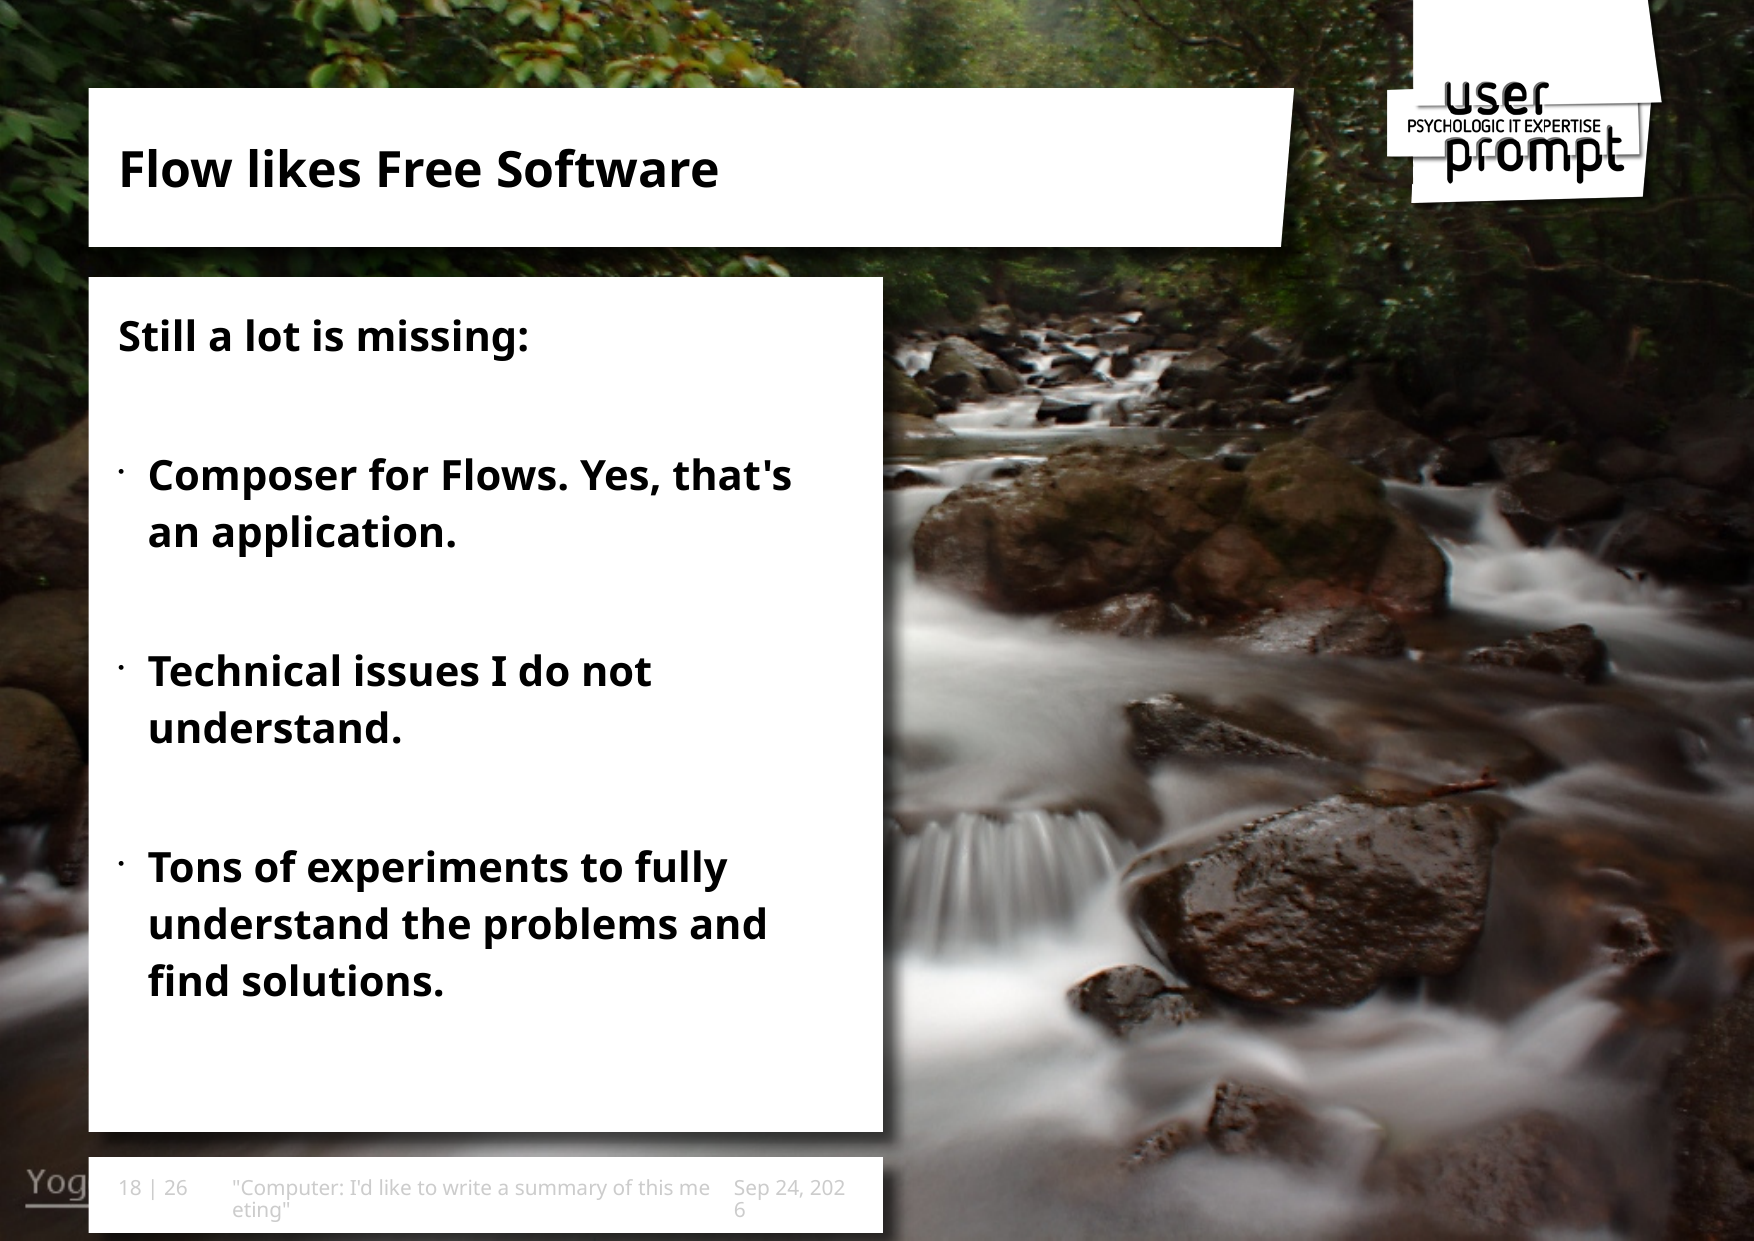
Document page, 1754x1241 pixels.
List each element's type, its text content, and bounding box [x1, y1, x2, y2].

picture [0, 0, 1754, 1241]
list Still a lot is missing: Composer for Flows. Yes, that's an application. Technical issues I do not understand. Tons of experiments to fully understand the problems and find solutions. [88, 277, 880, 1128]
title Flow likes Free Software [88, 88, 1288, 249]
